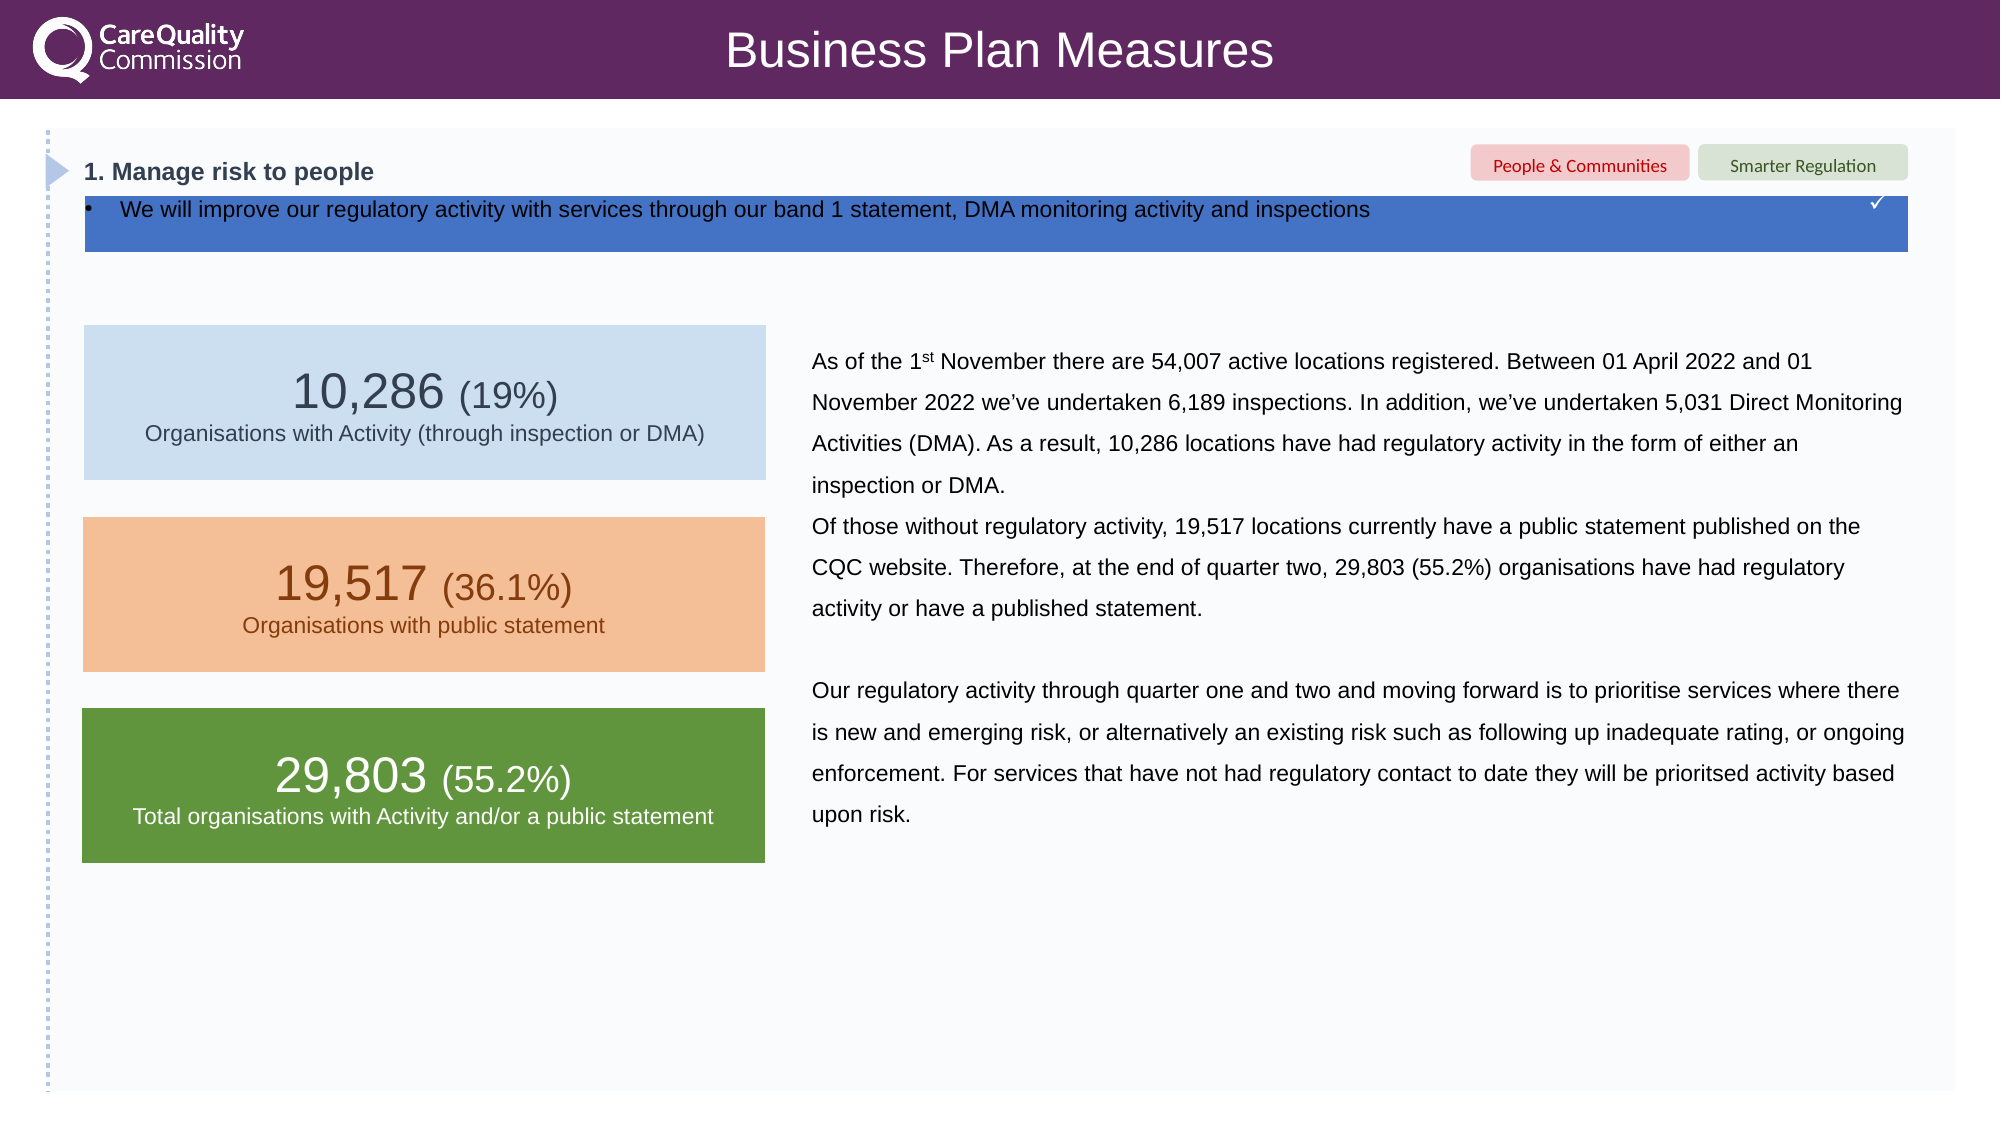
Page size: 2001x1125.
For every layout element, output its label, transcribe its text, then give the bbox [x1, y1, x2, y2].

text_box Business Plan Measures [641, 9, 1358, 86]
text_box 19,517 (36.1%) Organisations with public statement [83, 517, 765, 672]
text_box People & Communities [1470, 144, 1690, 181]
text_box 10,286 (19%) Organisations with Activity (through inspection or DMA) [84, 325, 766, 480]
text_box 1. Manage risk to people [69, 147, 670, 194]
text_box 29,803 (55.2%) Total organisations with Activity and/or a public statement [82, 708, 765, 863]
text_box Smarter Regulation [1698, 144, 1909, 181]
text_box [0, 0, 2000, 99]
table_header We will improve our regulatory activity with services through our band 1 statement, DMA monitoring activity and inspections [85, 196, 1848, 252]
picture [32, 16, 245, 84]
text_box [45, 128, 1955, 1091]
table_header  [1848, 196, 1908, 252]
text_box As of the 1st November there are 54,007 active locations registered. Between 01 April 2022 and 01 November 2022 we’ve undertaken 6,189 inspections. In addition, we’ve undertaken 5,031 Direct Monitoring Activities (DMA). As a result, 10,286 locations have had regulatory activity in the form of either an inspection or DMA. Of those without regulatory activity, 19,517 locations currently have a public statement published on the CQC website. Therefore, at the end of quarter two, 29,803 (55.2%) organisations have had regulatory activity or have a published statement. Our regulatory activity through quarter one and two and moving forward is to prioritise services where there is new and emerging risk, or alternatively an existing risk such as following up inadequate rating, or ongoing enforcement. For services that have not had regulatory contact to date they will be prioritsed activity based upon risk. [796, 325, 1922, 836]
